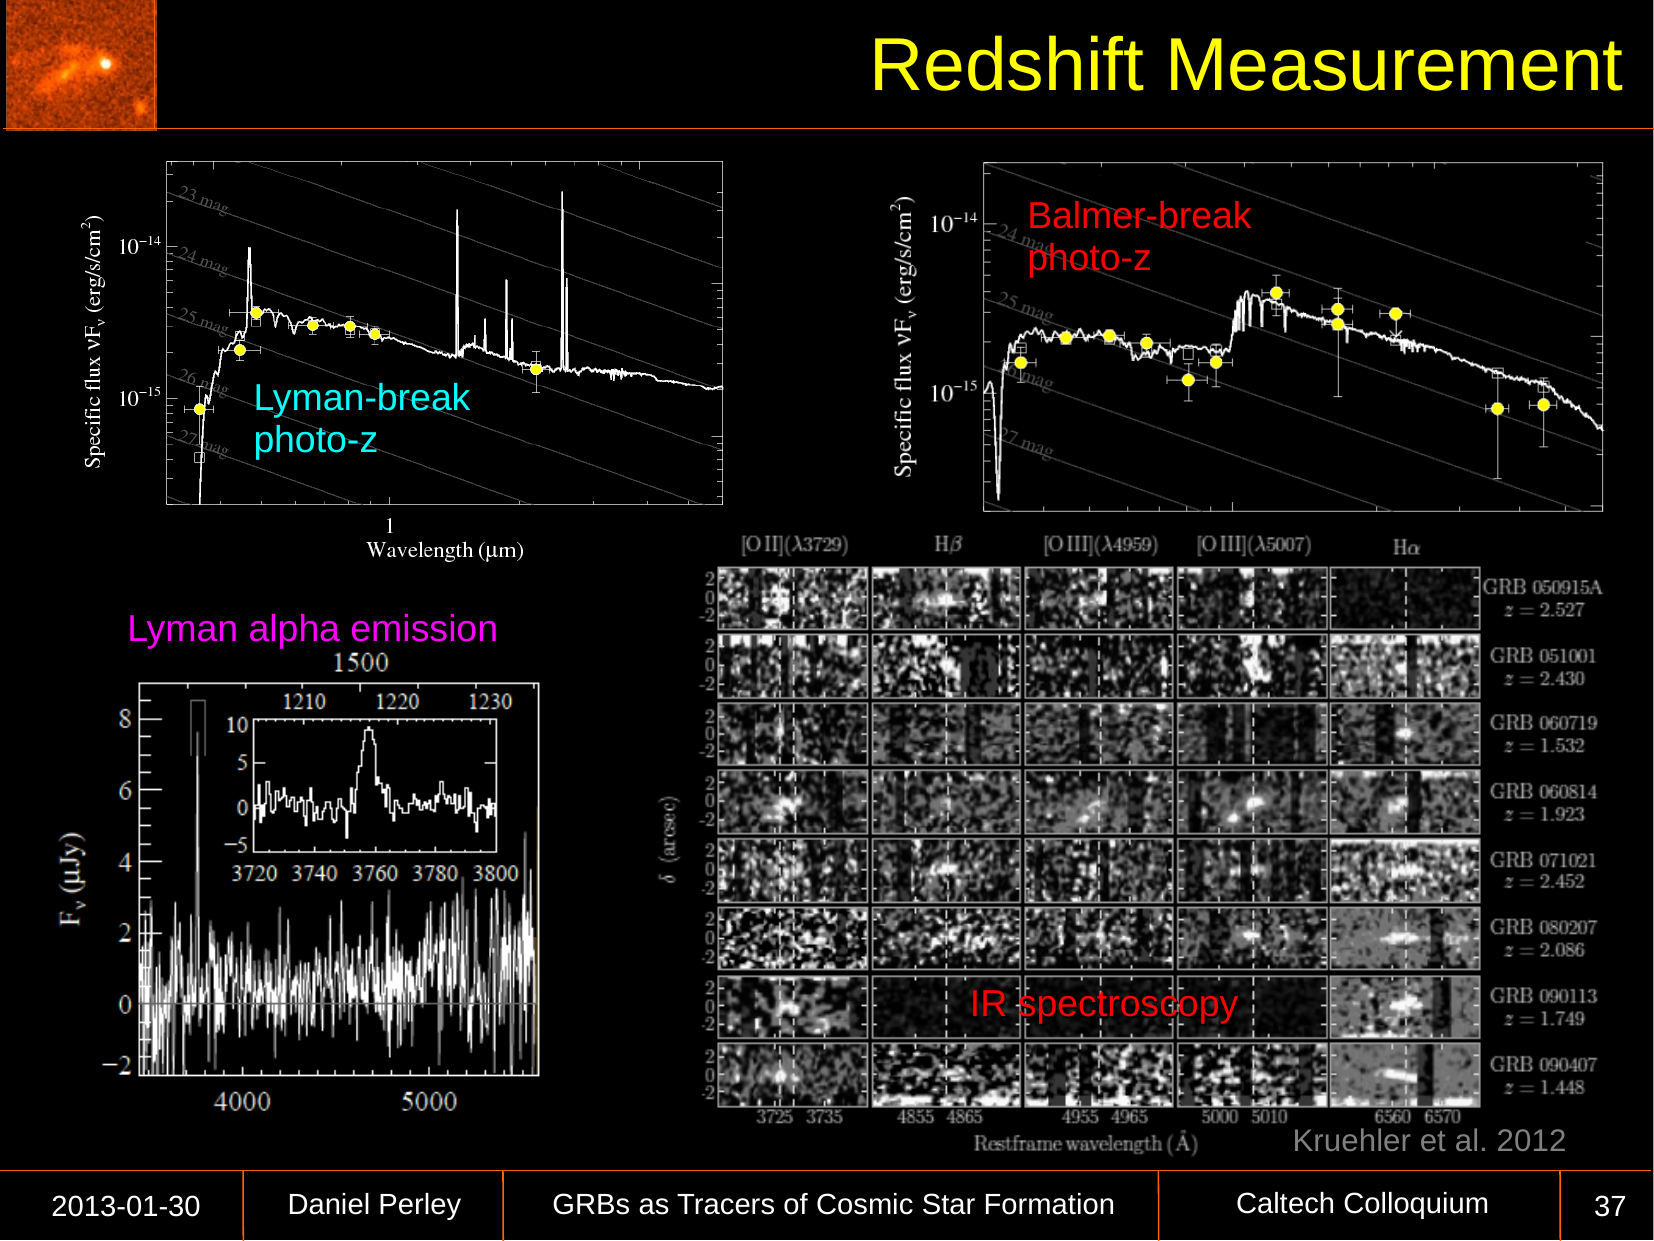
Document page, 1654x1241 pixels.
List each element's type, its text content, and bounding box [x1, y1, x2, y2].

text_box Kruehler et al. 2012 [1275, 1113, 1613, 1169]
text_box Lyman-break photo-z [238, 369, 577, 468]
text_box IR spectroscopy [897, 975, 1311, 1032]
text_box Lyman alpha emission [112, 600, 526, 657]
picture [37, 639, 571, 1126]
title Redshift Measurement [187, 21, 1624, 108]
picture [7, 0, 154, 128]
text_box Balmer-break photo-z [1012, 187, 1351, 287]
picture [75, 149, 1613, 1163]
